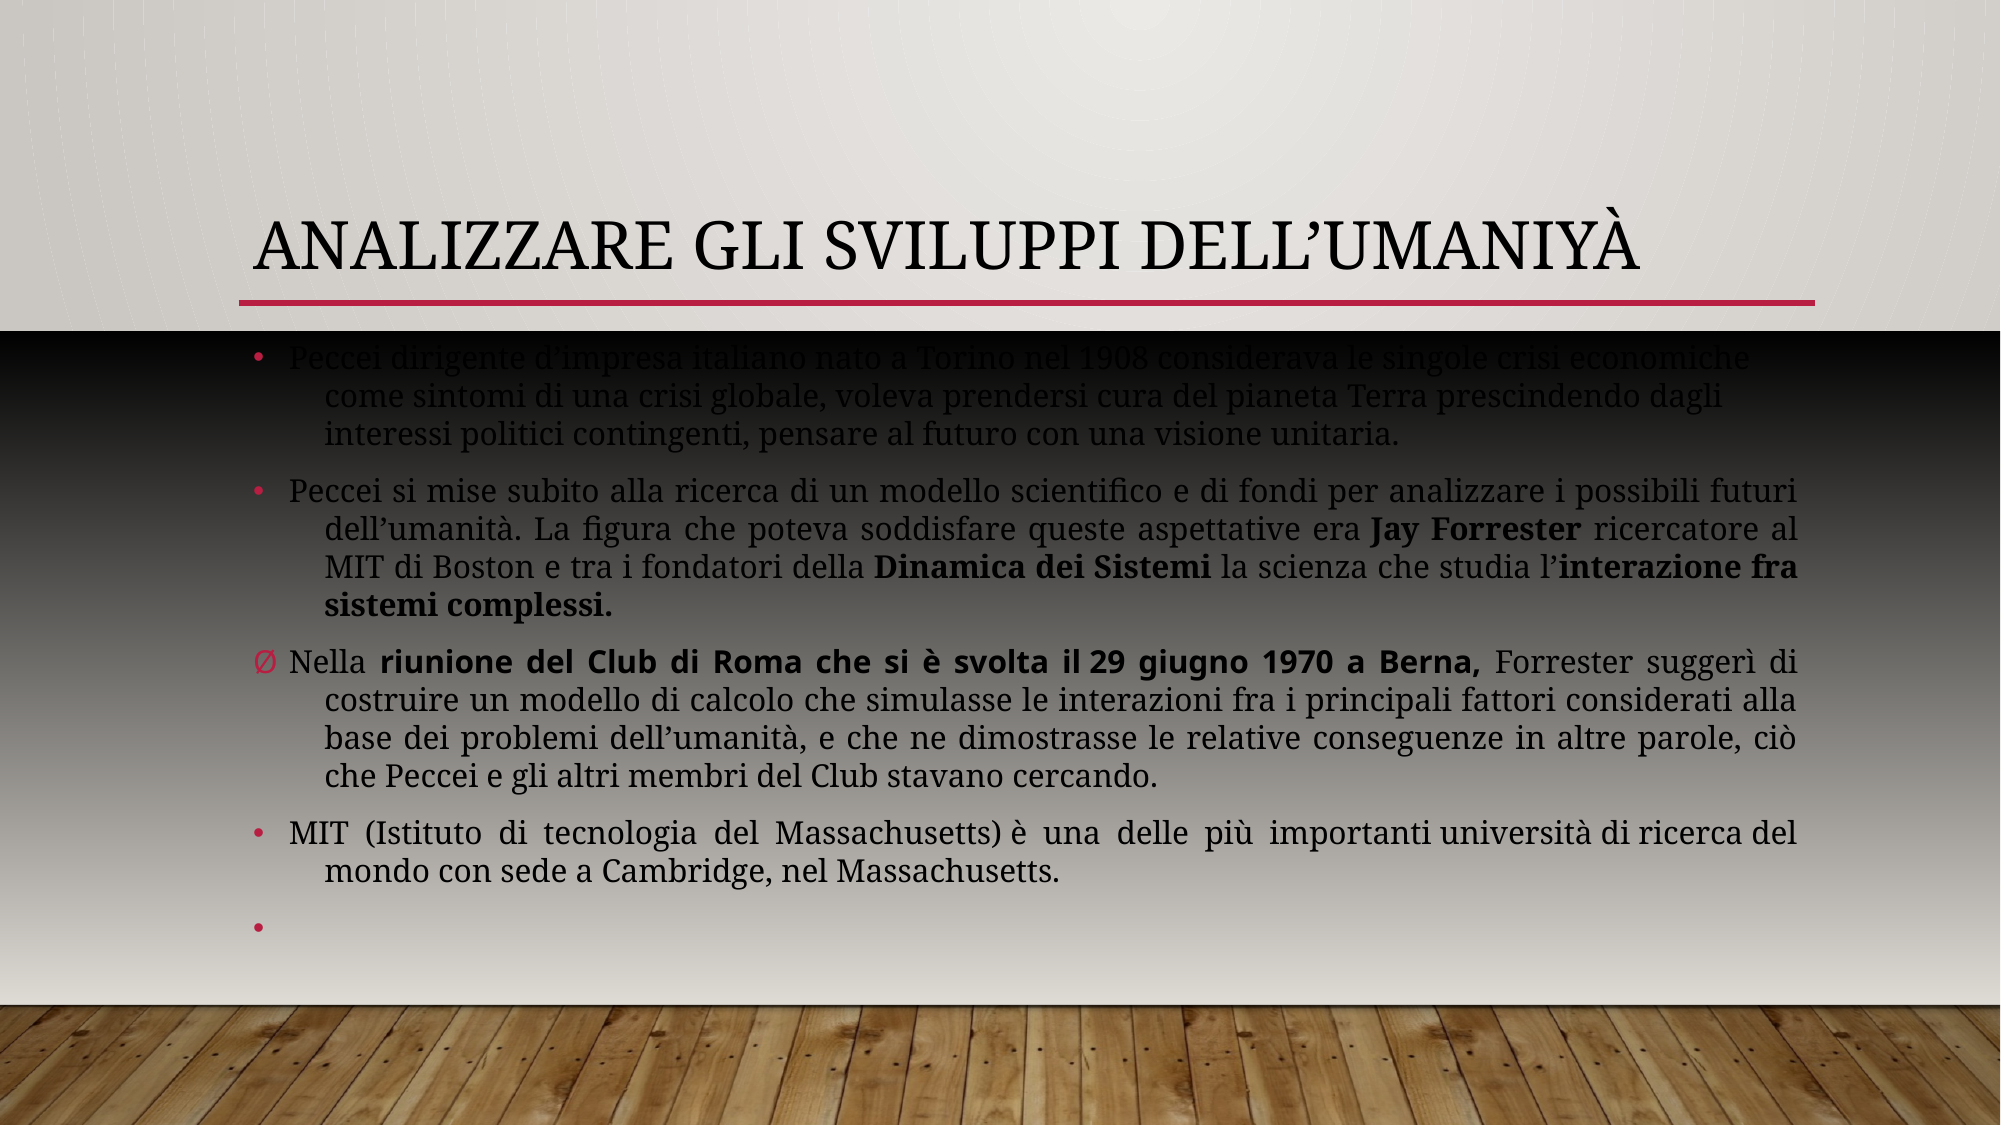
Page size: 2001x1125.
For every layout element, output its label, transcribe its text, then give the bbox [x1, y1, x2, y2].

title Analizzare gli sviluppi dell’umaniyà [238, 131, 1814, 305]
list Peccei dirigente d’impresa italiano nato a Torino nel 1908 considerava le singole crisi economiche come sintomi di una crisi globale, voleva prendersi cura del pianeta Terra prescindendo dagli interessi politici contingenti, pensare al futuro con una visione unitaria. Peccei si mise subito alla ricerca di un modello scientifico e di fondi per analizzare i possibili futuri dell’umanità. La figura che poteva soddisfare queste aspettative era Jay Forrester ricercatore al MIT di Boston e tra i fondatori della Dinamica dei Sistemi la scienza che studia l’interazione fra sistemi complessi. Nella riunione del Club di Roma che si è svolta il 29 giugno 1970 a Berna, Forrester suggerì di costruire un modello di calcolo che simulasse le interazioni fra i principali fattori considerati alla base dei problemi dell’umanità, e che ne dimostrasse le relative conseguenze in altre parole, ciò che Peccei e gli altri membri del Club stavano cercando. MIT (Istituto di tecnologia del Massachusetts) è una delle più importanti università di ricerca del mondo con sede a Cambridge, nel Massachusetts. [238, 330, 1814, 897]
